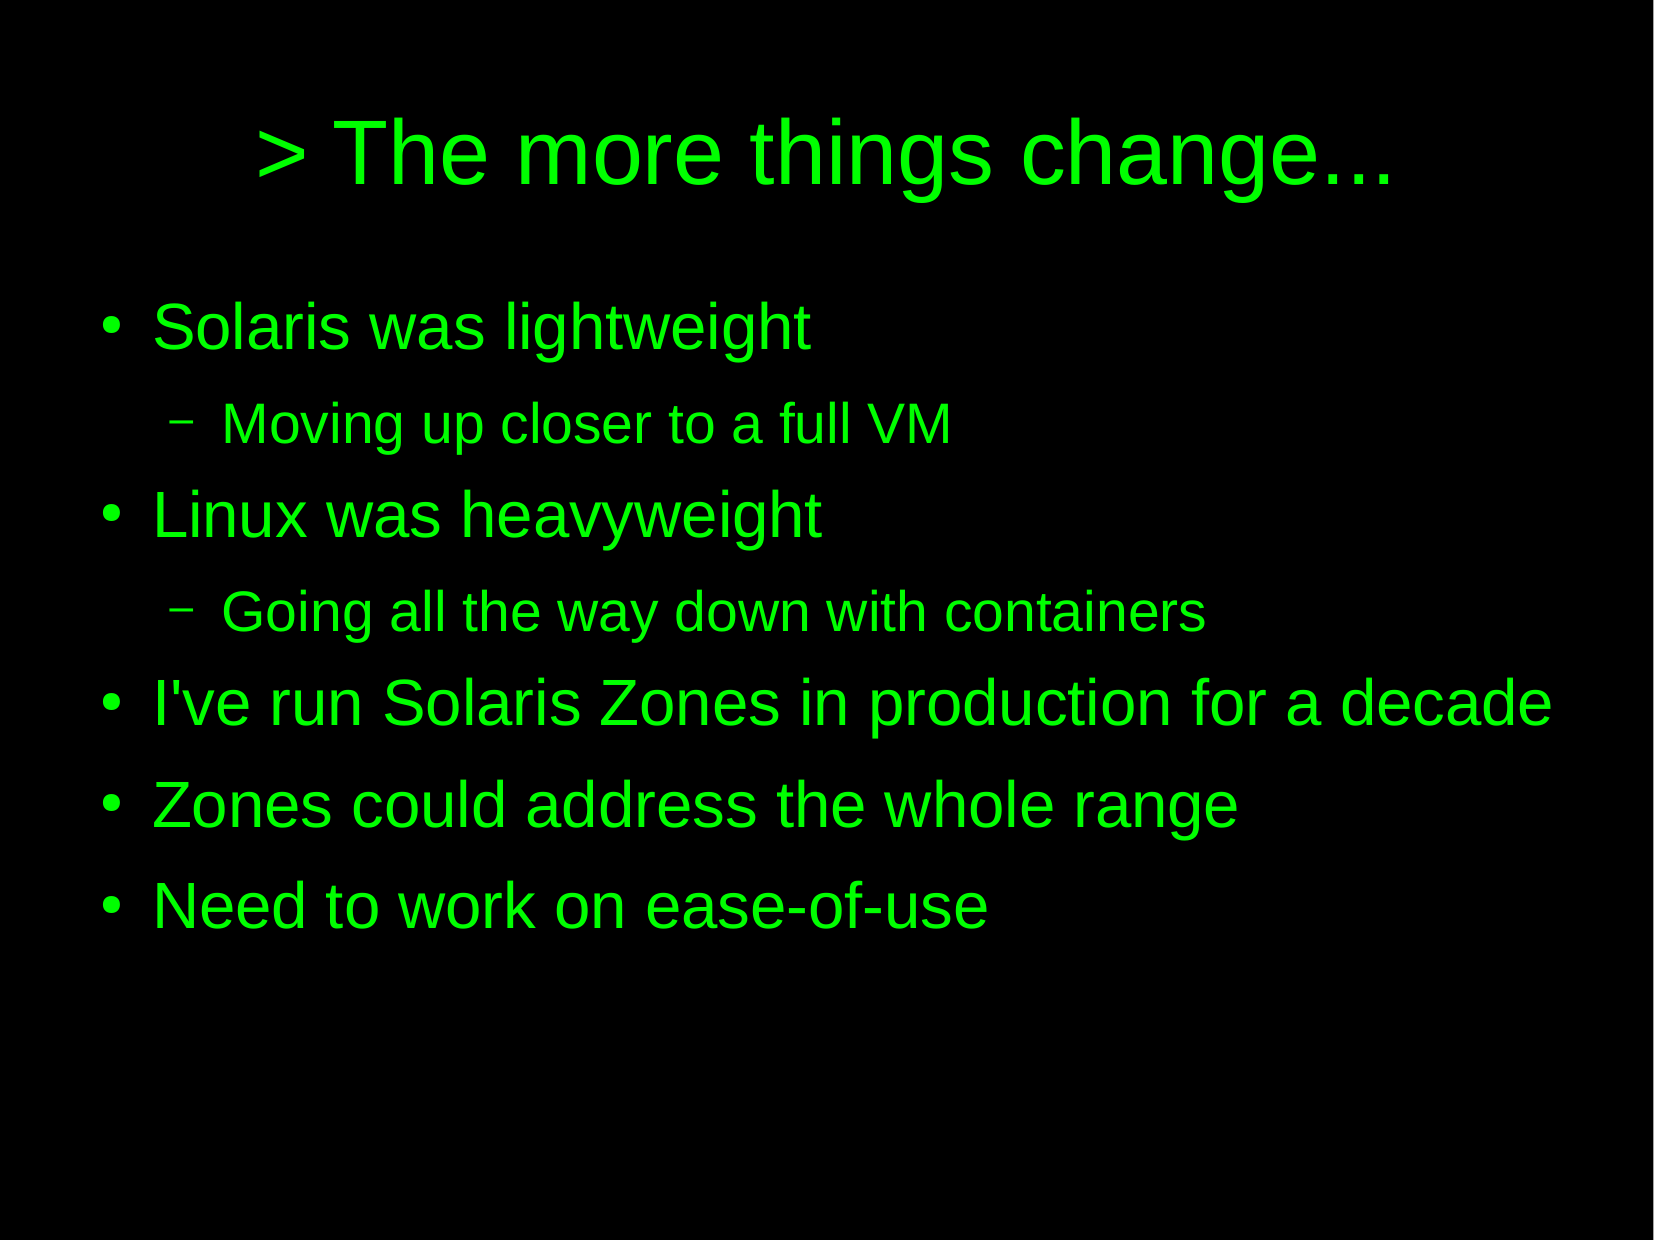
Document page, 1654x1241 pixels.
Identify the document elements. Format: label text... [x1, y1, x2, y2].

title > The more things change... [82, 49, 1571, 257]
list Solaris was lightweight Moving up closer to a full VM Linux was heavyweight Going all the way down with containers I've run Solaris Zones in production for a decade Zones could address the whole range Need to work on ease-of-use [82, 290, 1571, 1010]
